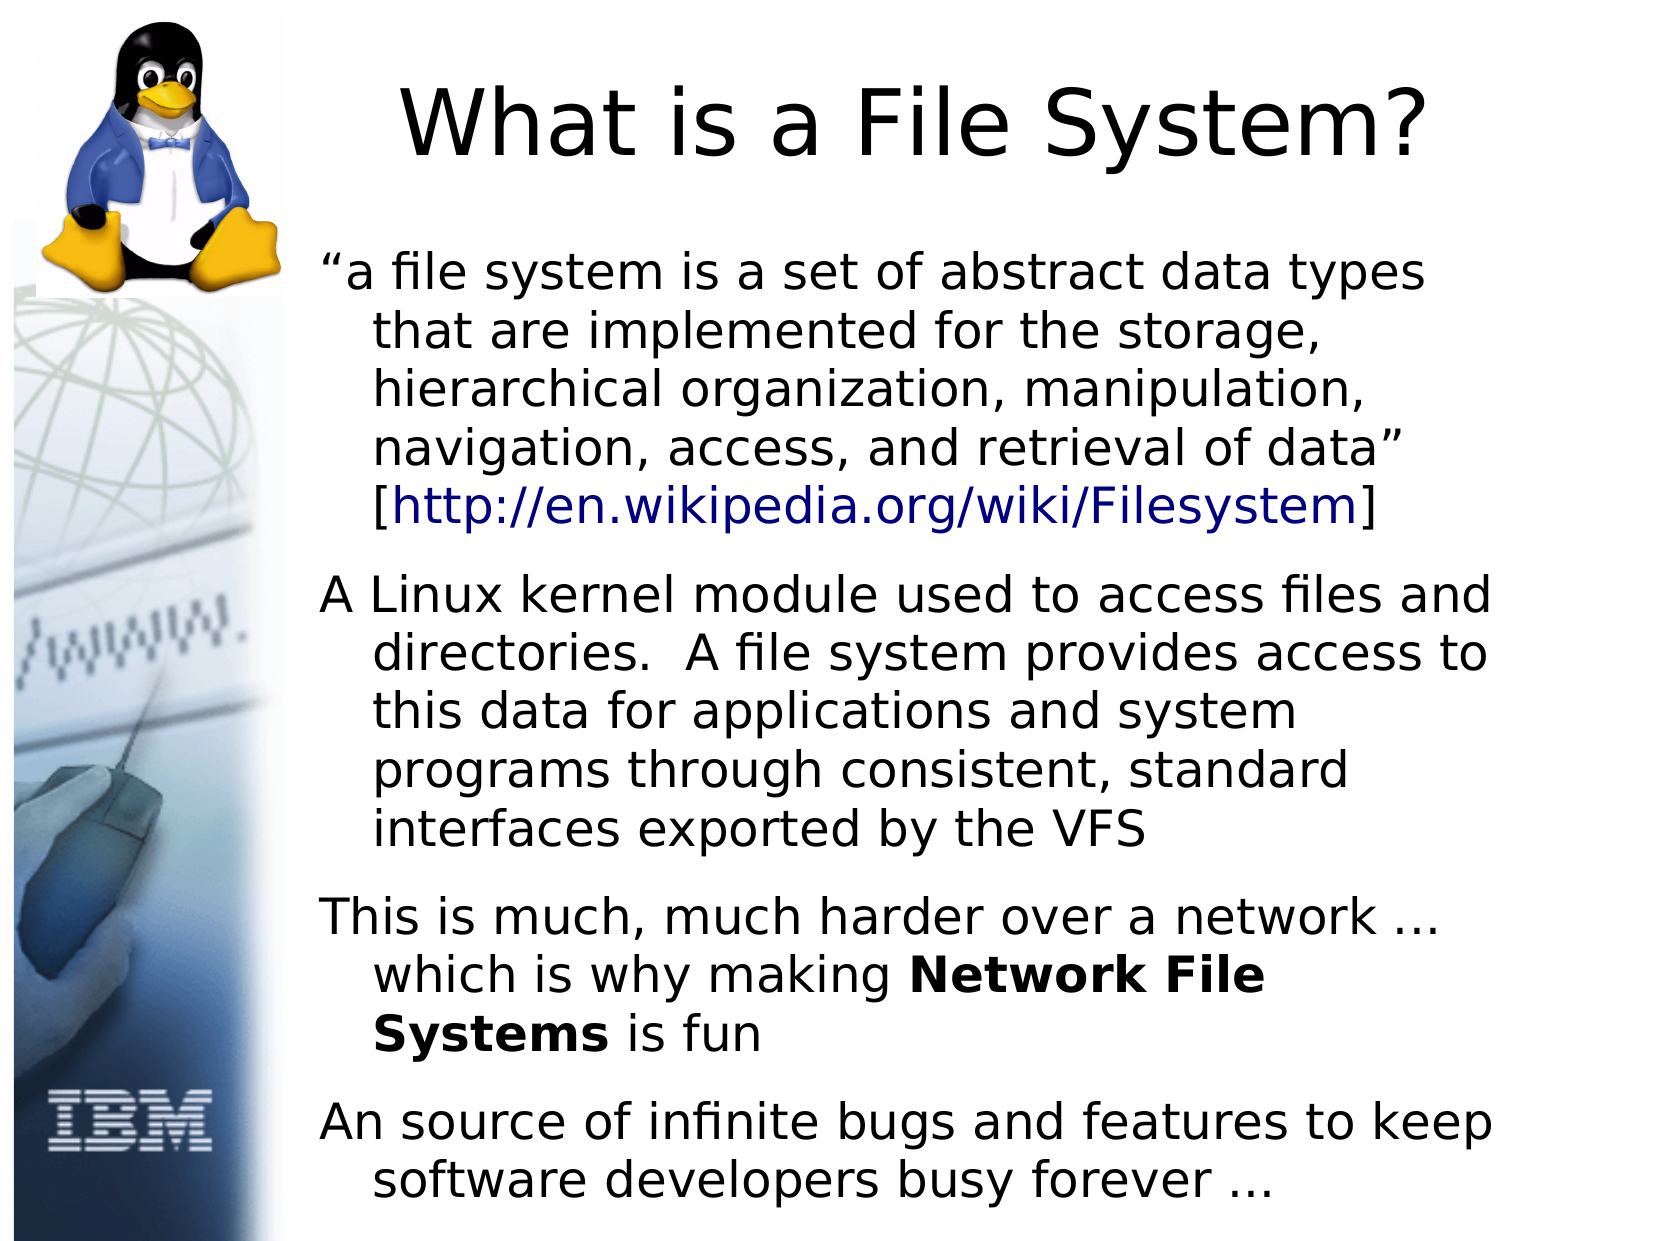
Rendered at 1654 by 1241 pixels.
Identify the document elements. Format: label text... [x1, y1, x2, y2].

list “a file system is a set of abstract data types that are implemented for the storage, hierarchical organization, manipulation, navigation, access, and retrieval of data” [http://en.wikipedia.org/wiki/Filesystem] A Linux kernel module used to access files and directories. A file system provides access to this data for applications and system programs through consistent, standard interfaces exported by the VFS This is much, much harder over a network ... which is why making Network File Systems is fun An source of infinite bugs and features to keep software developers busy forever ... [301, 243, 1520, 1210]
title What is a File System? [301, 39, 1528, 209]
